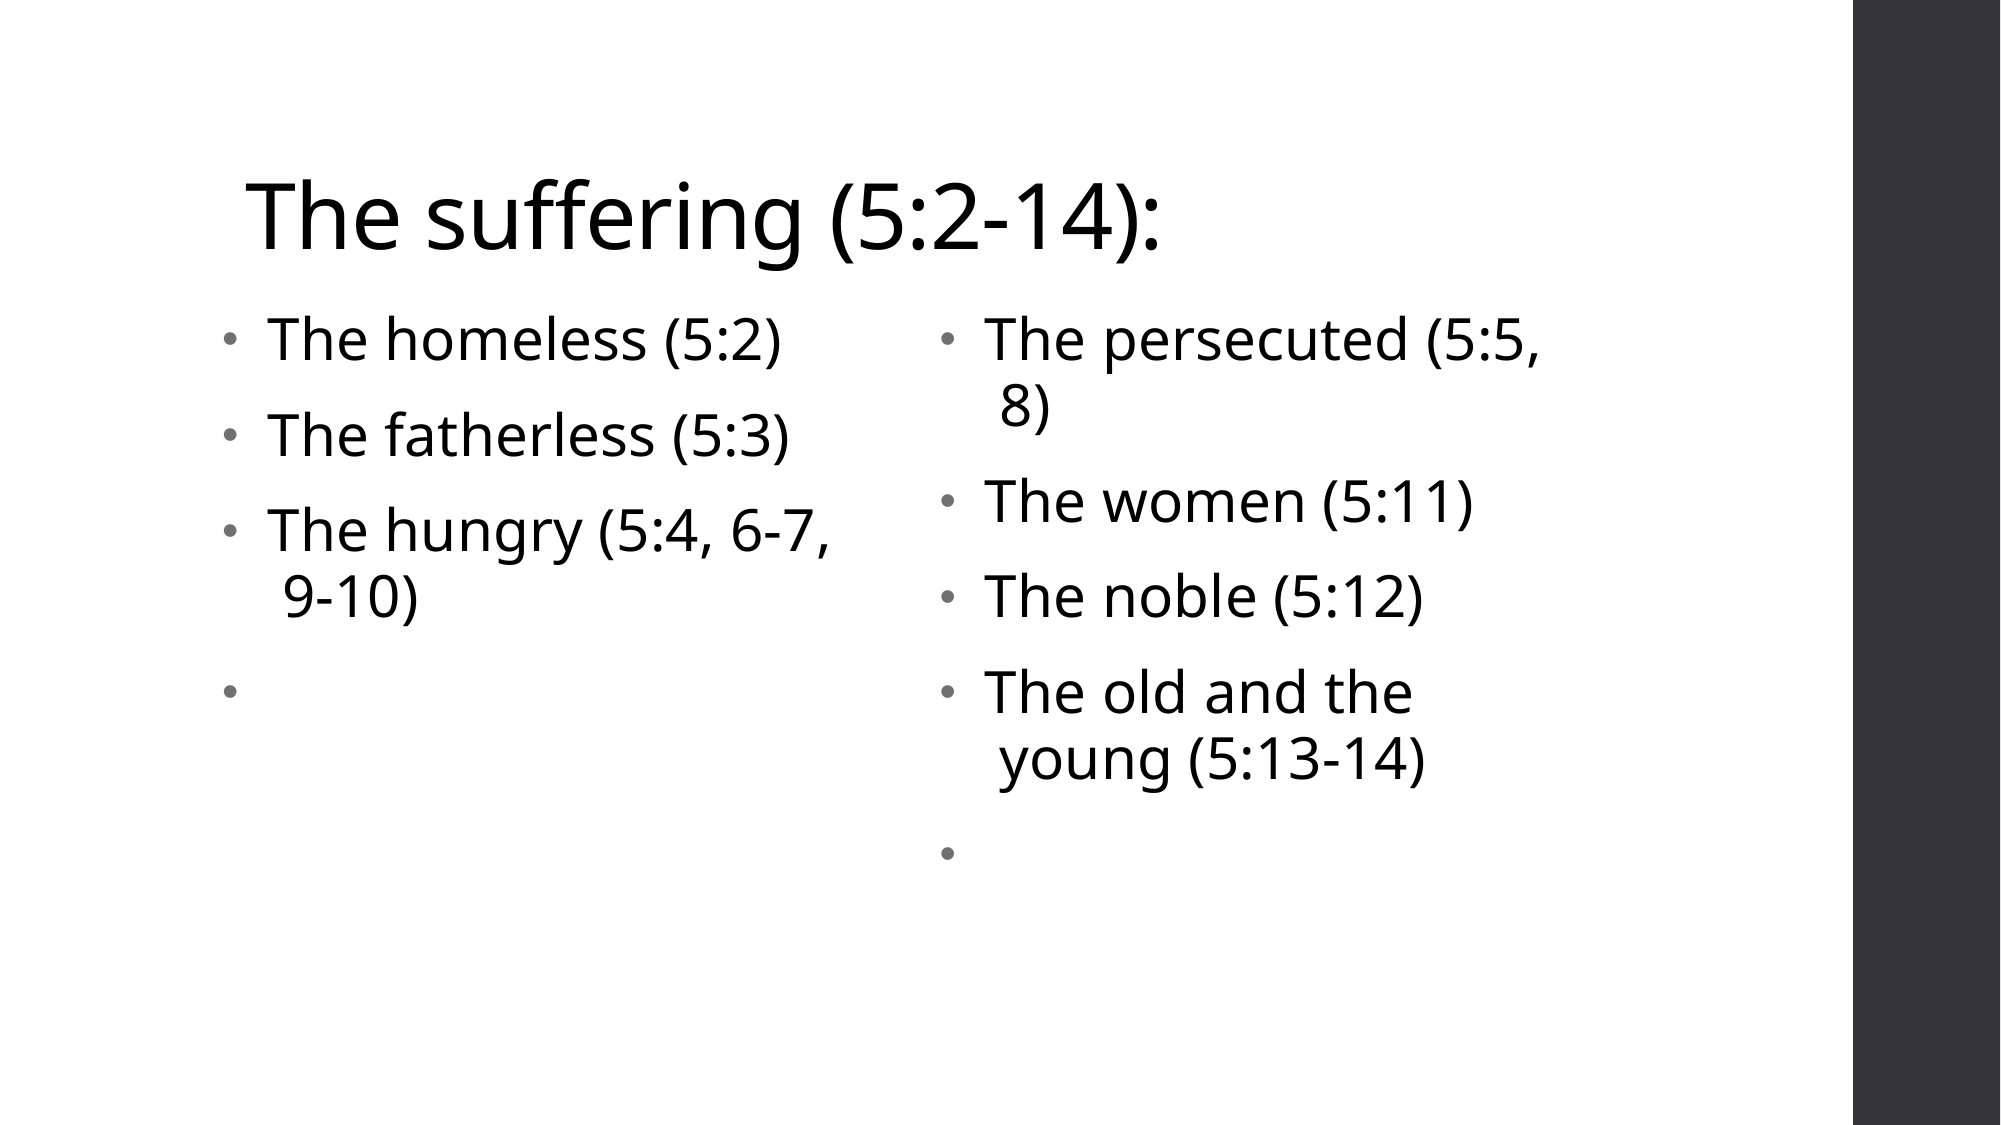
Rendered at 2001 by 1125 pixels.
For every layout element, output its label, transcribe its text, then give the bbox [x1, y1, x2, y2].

list The homeless (5:2) The fatherless (5:3) The hungry (5:4, 6-7, 9-10) [207, 299, 900, 1014]
title The suffering (5:2-14): [206, 60, 1797, 278]
list The persecuted (5:5, 8) The women (5:11) The noble (5:12) The old and the young (5:13-14) [924, 299, 1617, 1014]
